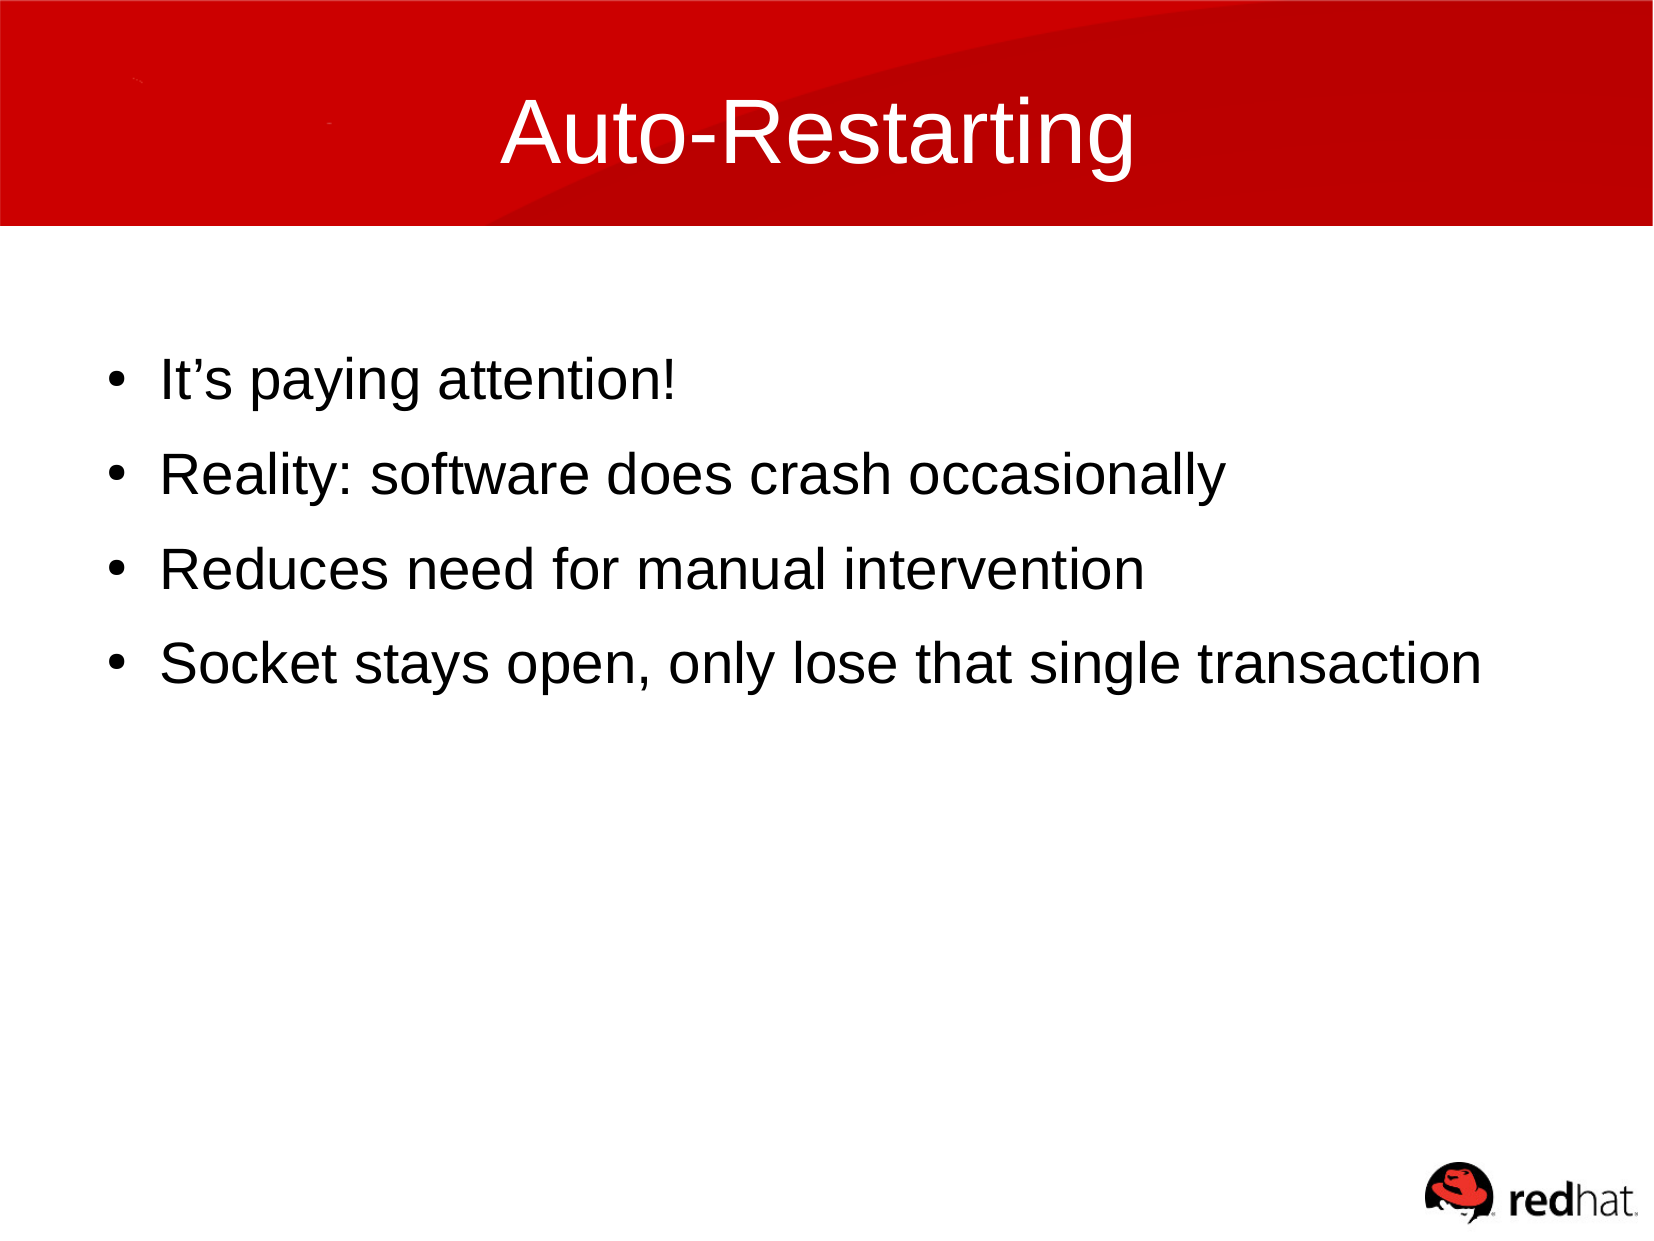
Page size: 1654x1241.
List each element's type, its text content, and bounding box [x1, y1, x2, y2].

picture [1425, 1162, 1638, 1232]
picture [0, 0, 1653, 226]
list It’s paying attention! Reality: software does crash occasionally Reduces need for manual intervention Socket stays open, only lose that single transaction [88, 243, 1577, 1037]
title Auto-Restarting [75, 37, 1564, 226]
